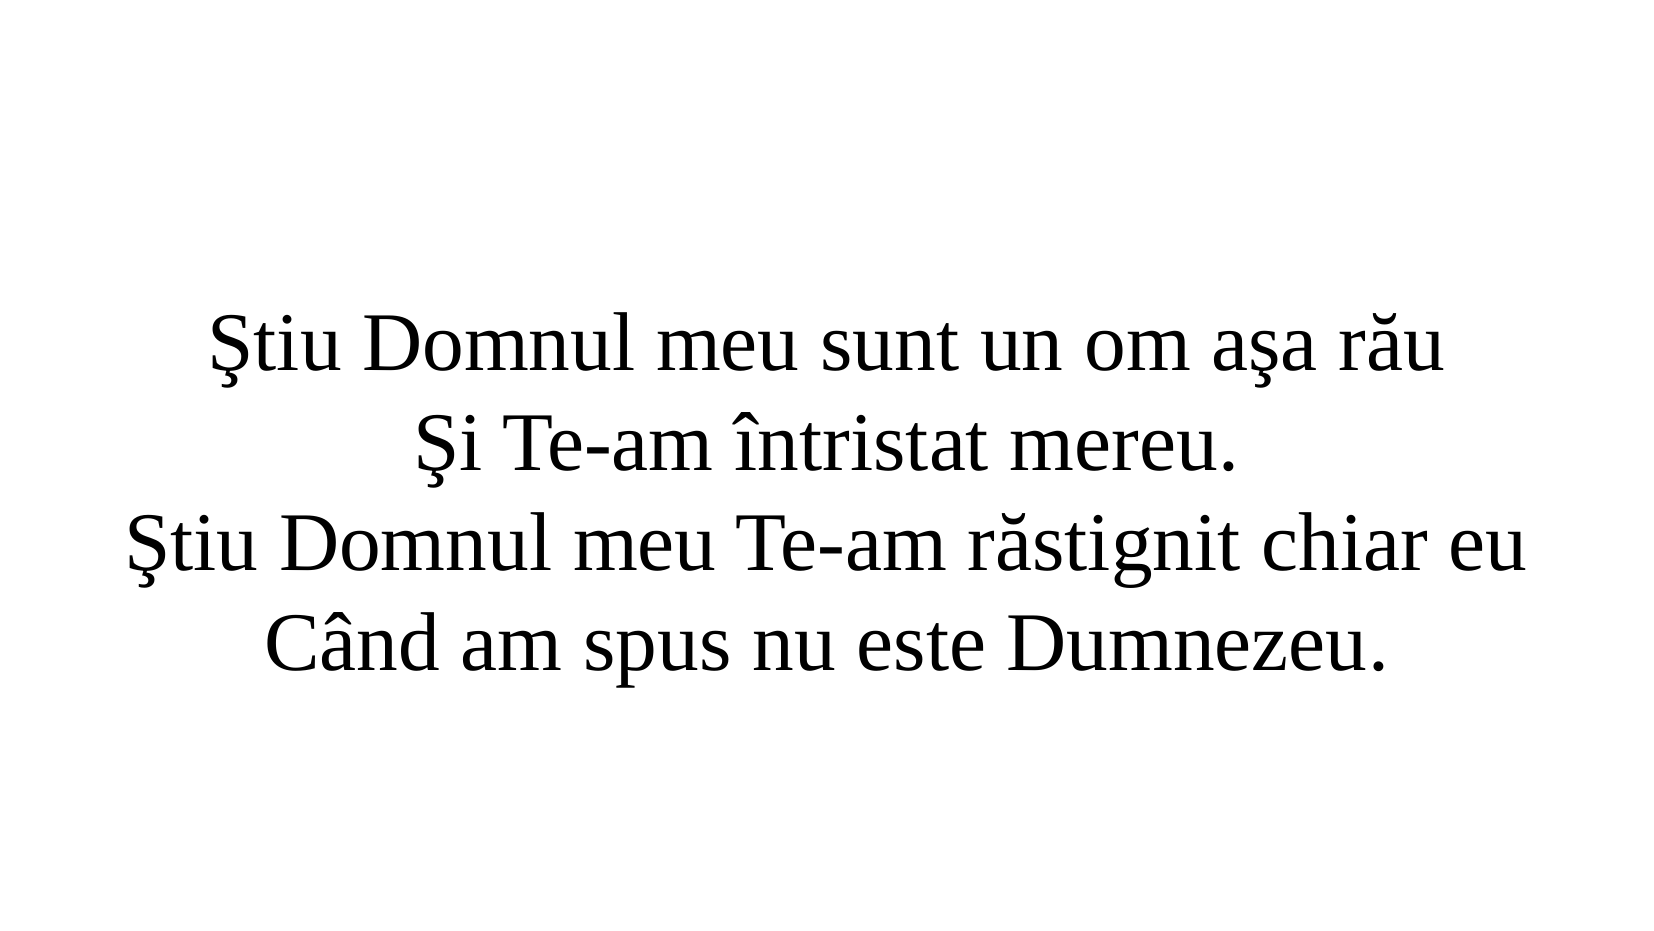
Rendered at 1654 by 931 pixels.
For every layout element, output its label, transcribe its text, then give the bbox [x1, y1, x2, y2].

subtitle Ştiu Domnul meu sunt un om aşa rău Şi Te-am întristat mereu. Ştiu Domnul meu Te-am răstignit chiar eu Când am spus nu este Dumnezeu. [0, 279, 1654, 641]
